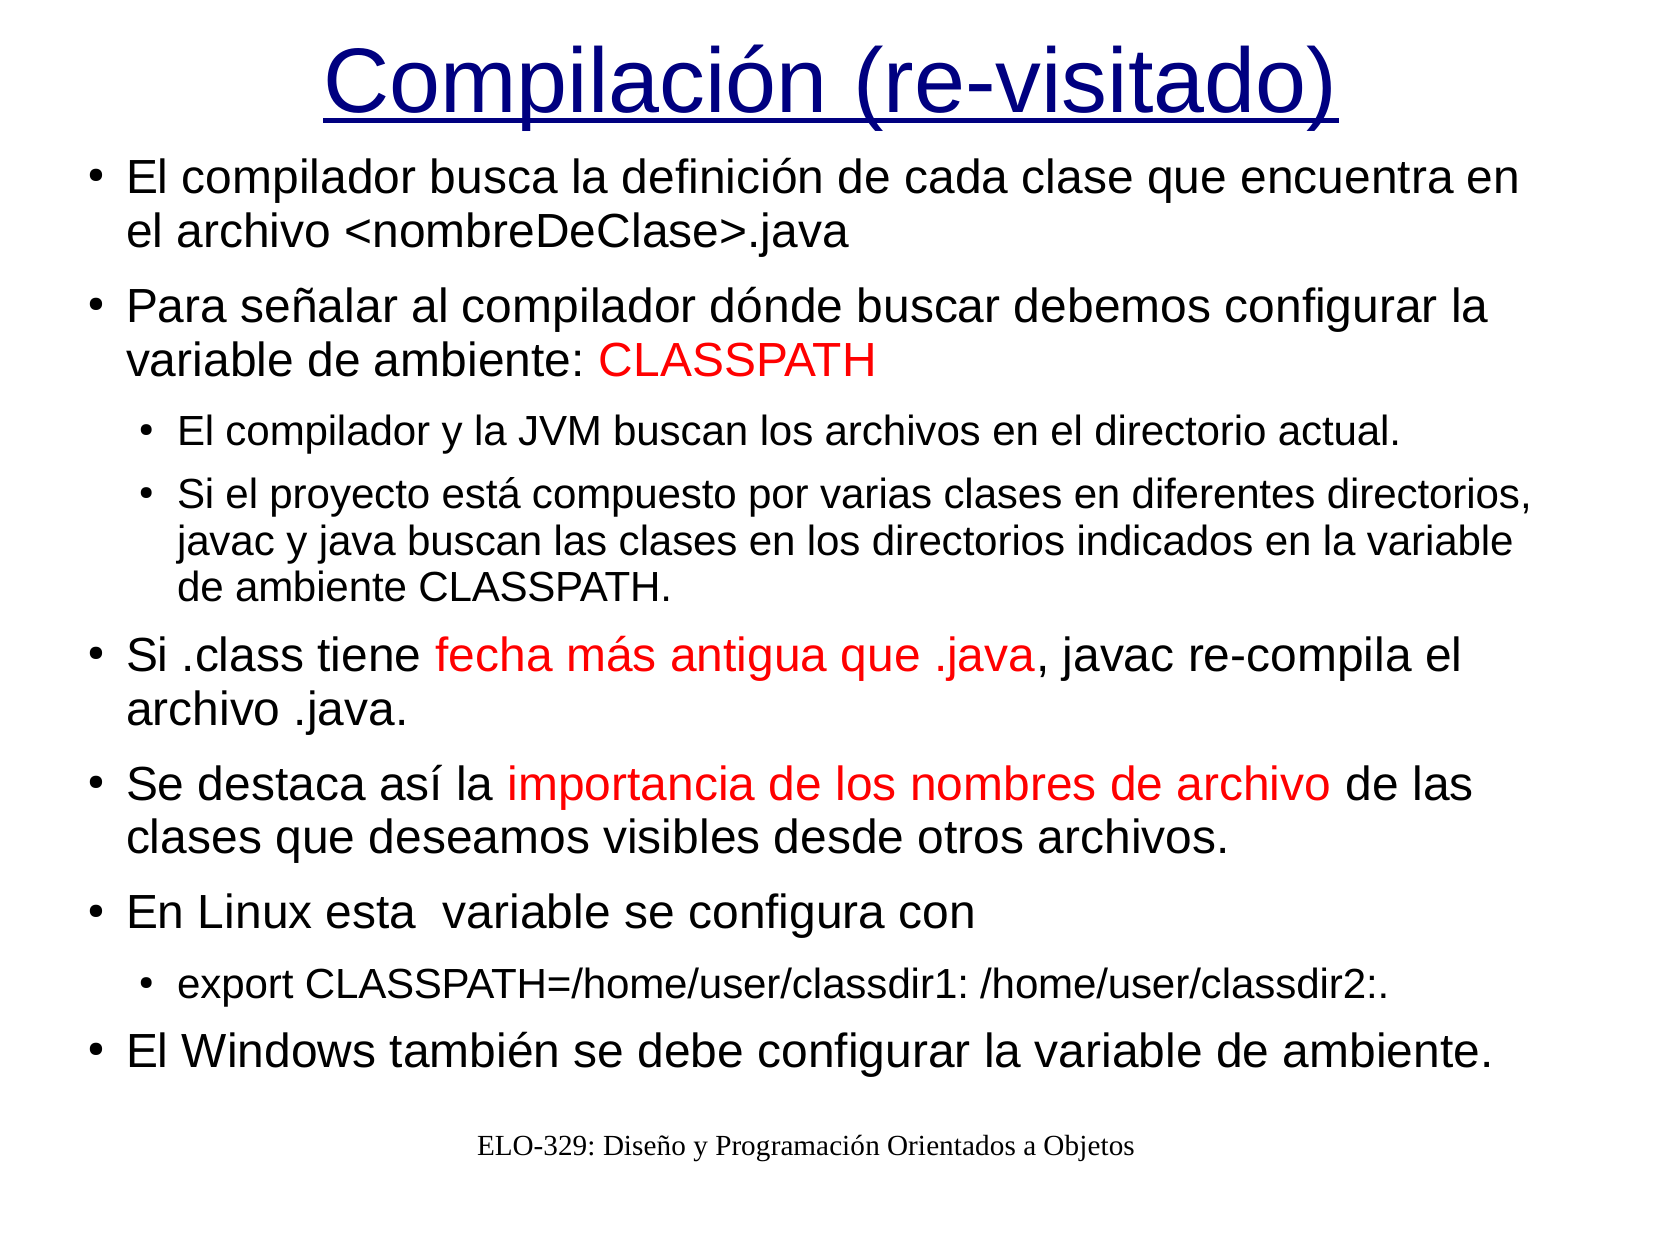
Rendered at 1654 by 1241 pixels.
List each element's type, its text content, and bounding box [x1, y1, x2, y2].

title Compilación (re-visitado) [86, 11, 1576, 151]
list El compilador busca la definición de cada clase que encuentra en el archivo <nombreDeClase>.java Para señalar al compilador dónde buscar debemos configurar la variable de ambiente: CLASSPATH El compilador y la JVM buscan los archivos en el directorio actual. Si el proyecto está compuesto por varias clases en diferentes directorios, javac y java buscan las clases en los directorios indicados en la variable de ambiente CLASSPATH. Si .class tiene fecha más antigua que .java, javac re-compila el archivo .java. Se destaca así la importancia de los nombres de archivo de las clases que deseamos visibles desde otros archivos. En Linux esta variable se configura con export CLASSPATH=/home/user/classdir1: /home/user/classdir2:. El Windows también se debe configurar la variable de ambiente. [75, 150, 1564, 1088]
